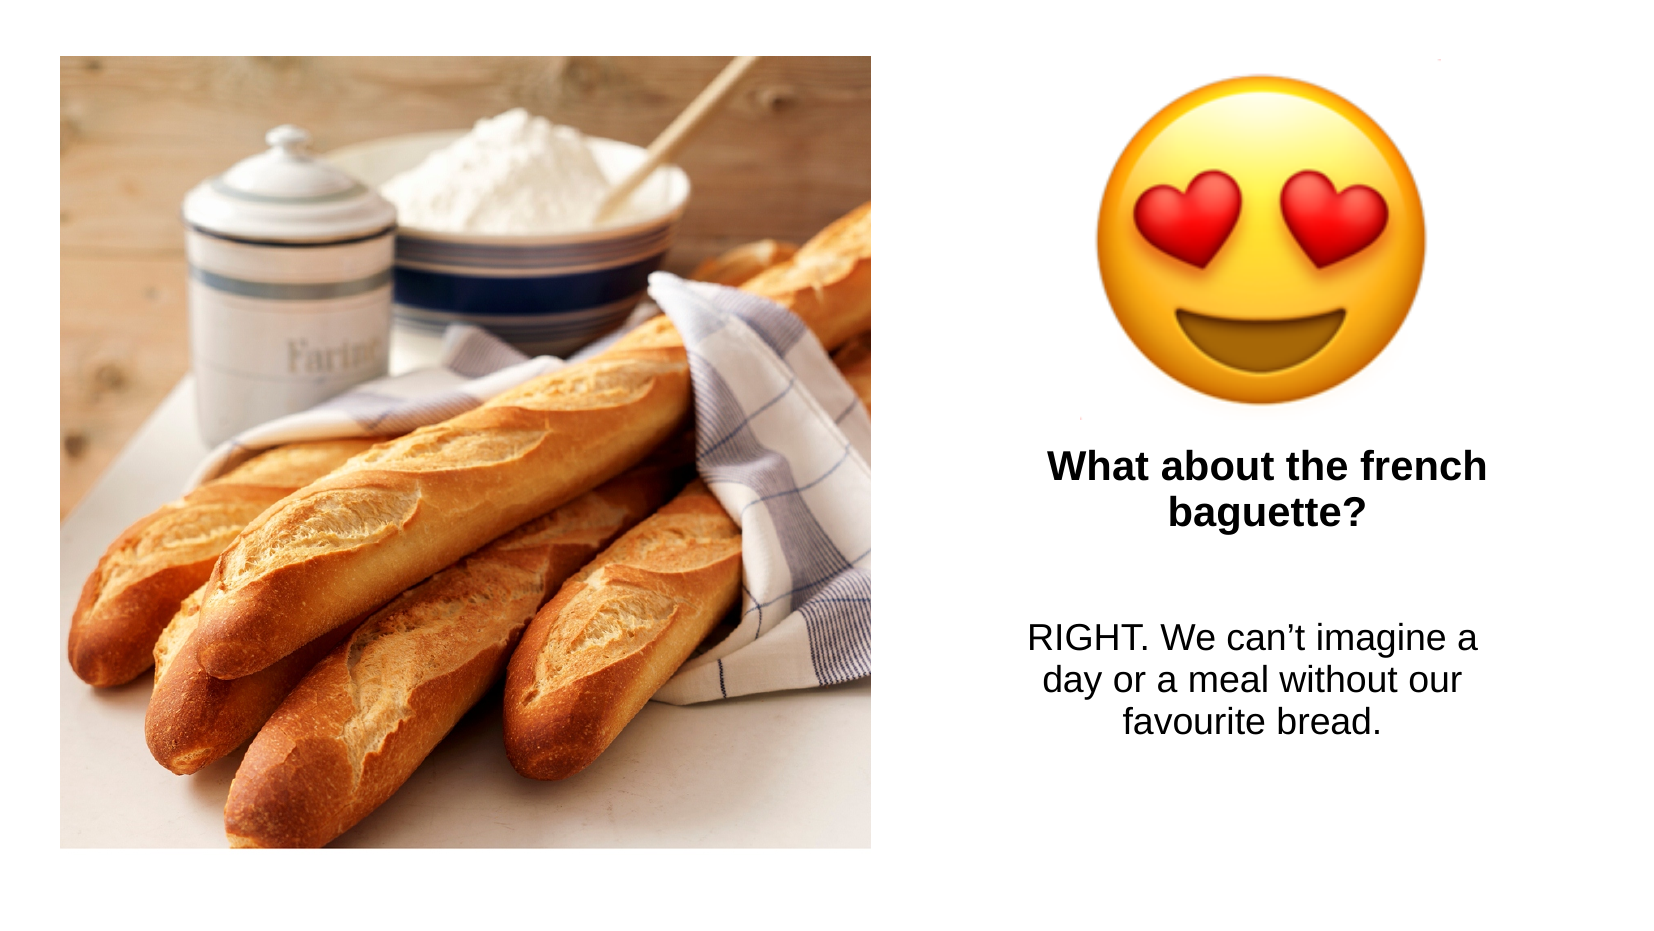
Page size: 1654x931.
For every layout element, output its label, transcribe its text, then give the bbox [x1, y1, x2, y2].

picture [1080, 59, 1441, 421]
text_box What about the french baguette? [945, 435, 1591, 543]
picture [60, 56, 871, 856]
text_box RIGHT. We can’t imagine a day or a meal without our favourite bread. [1005, 609, 1501, 751]
